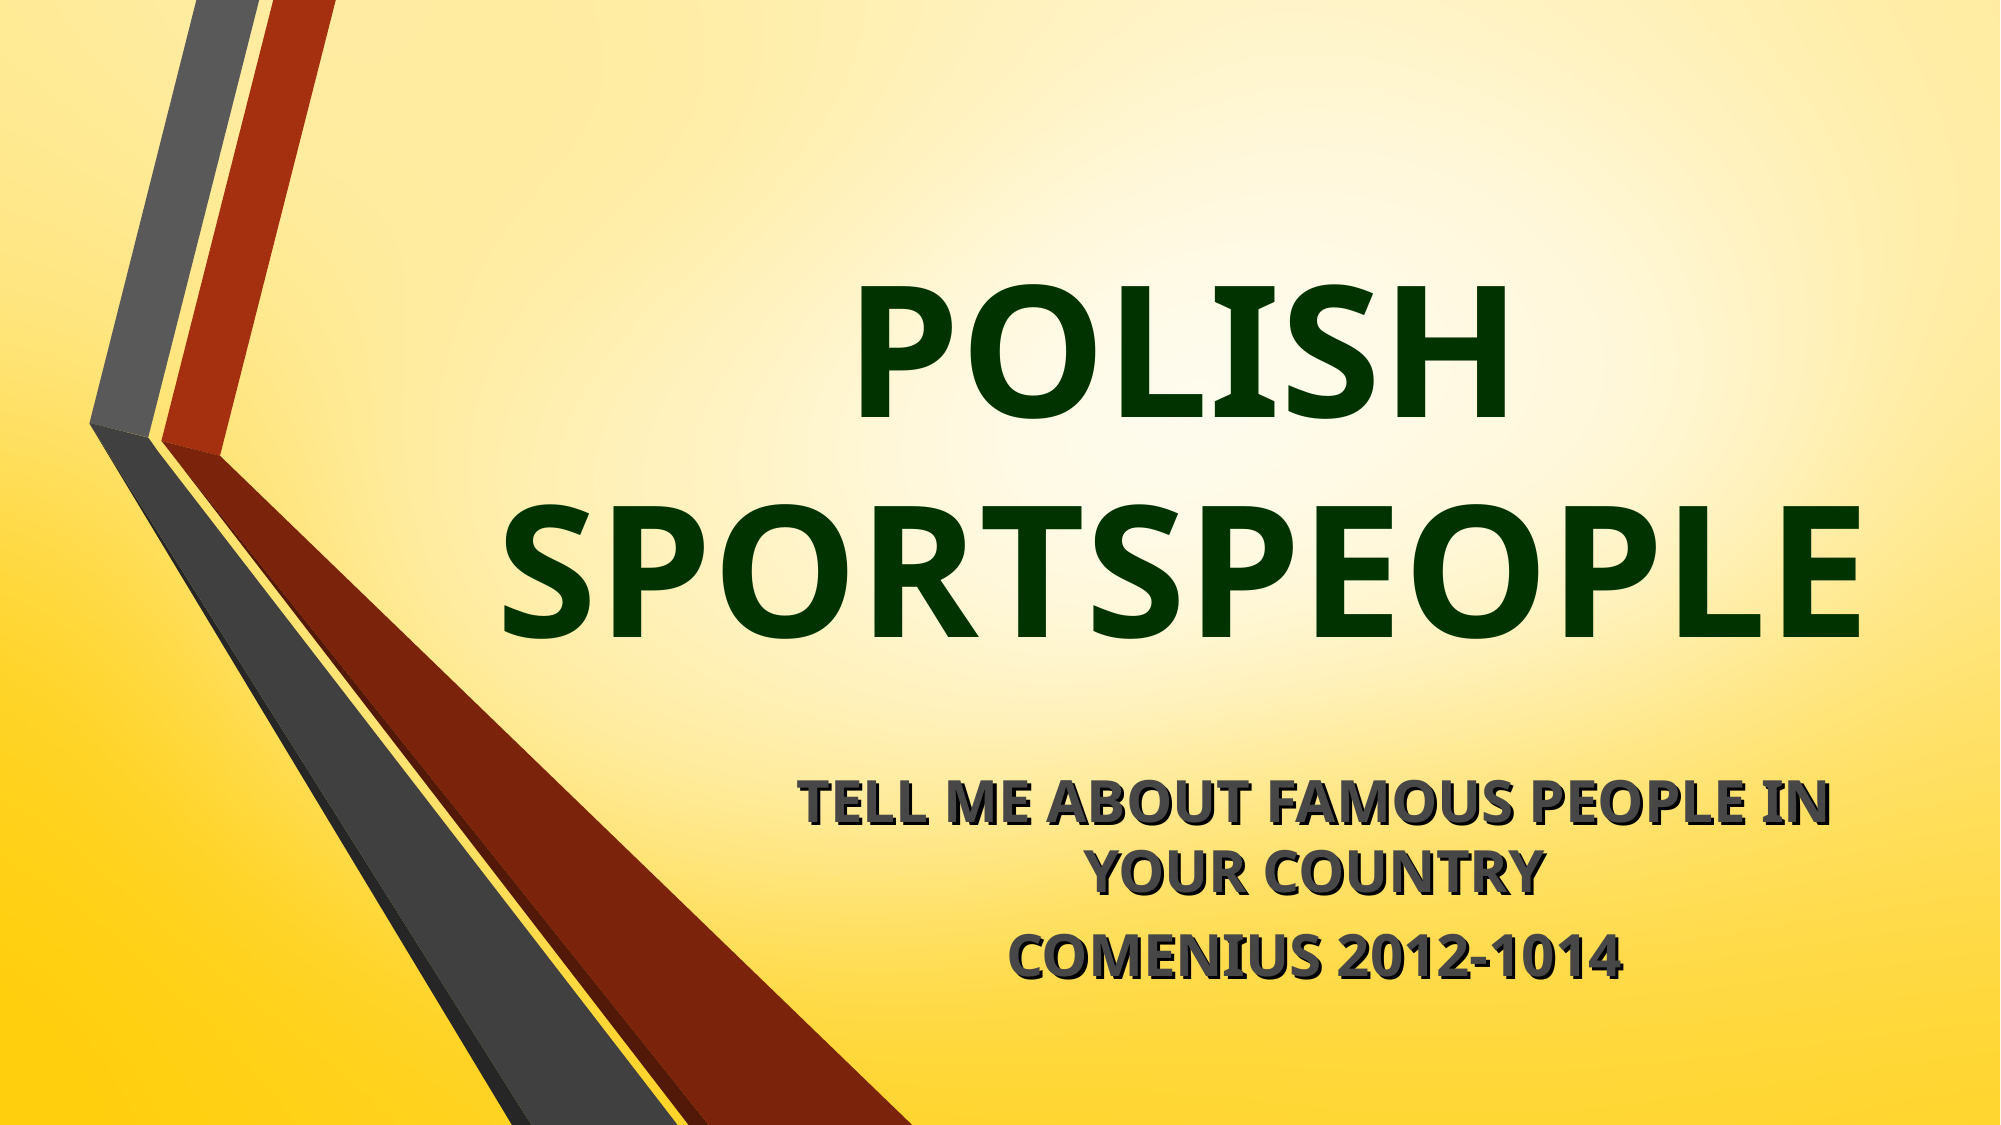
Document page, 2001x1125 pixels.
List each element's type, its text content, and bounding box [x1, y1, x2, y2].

title POLISH SPORTSPEOPLE [480, 226, 1887, 656]
subtitle TELL ME ABOUT FAMOUS PEOPLE IN YOUR COUNTRY COMENIUS 2012-1014 [740, 756, 1887, 958]
